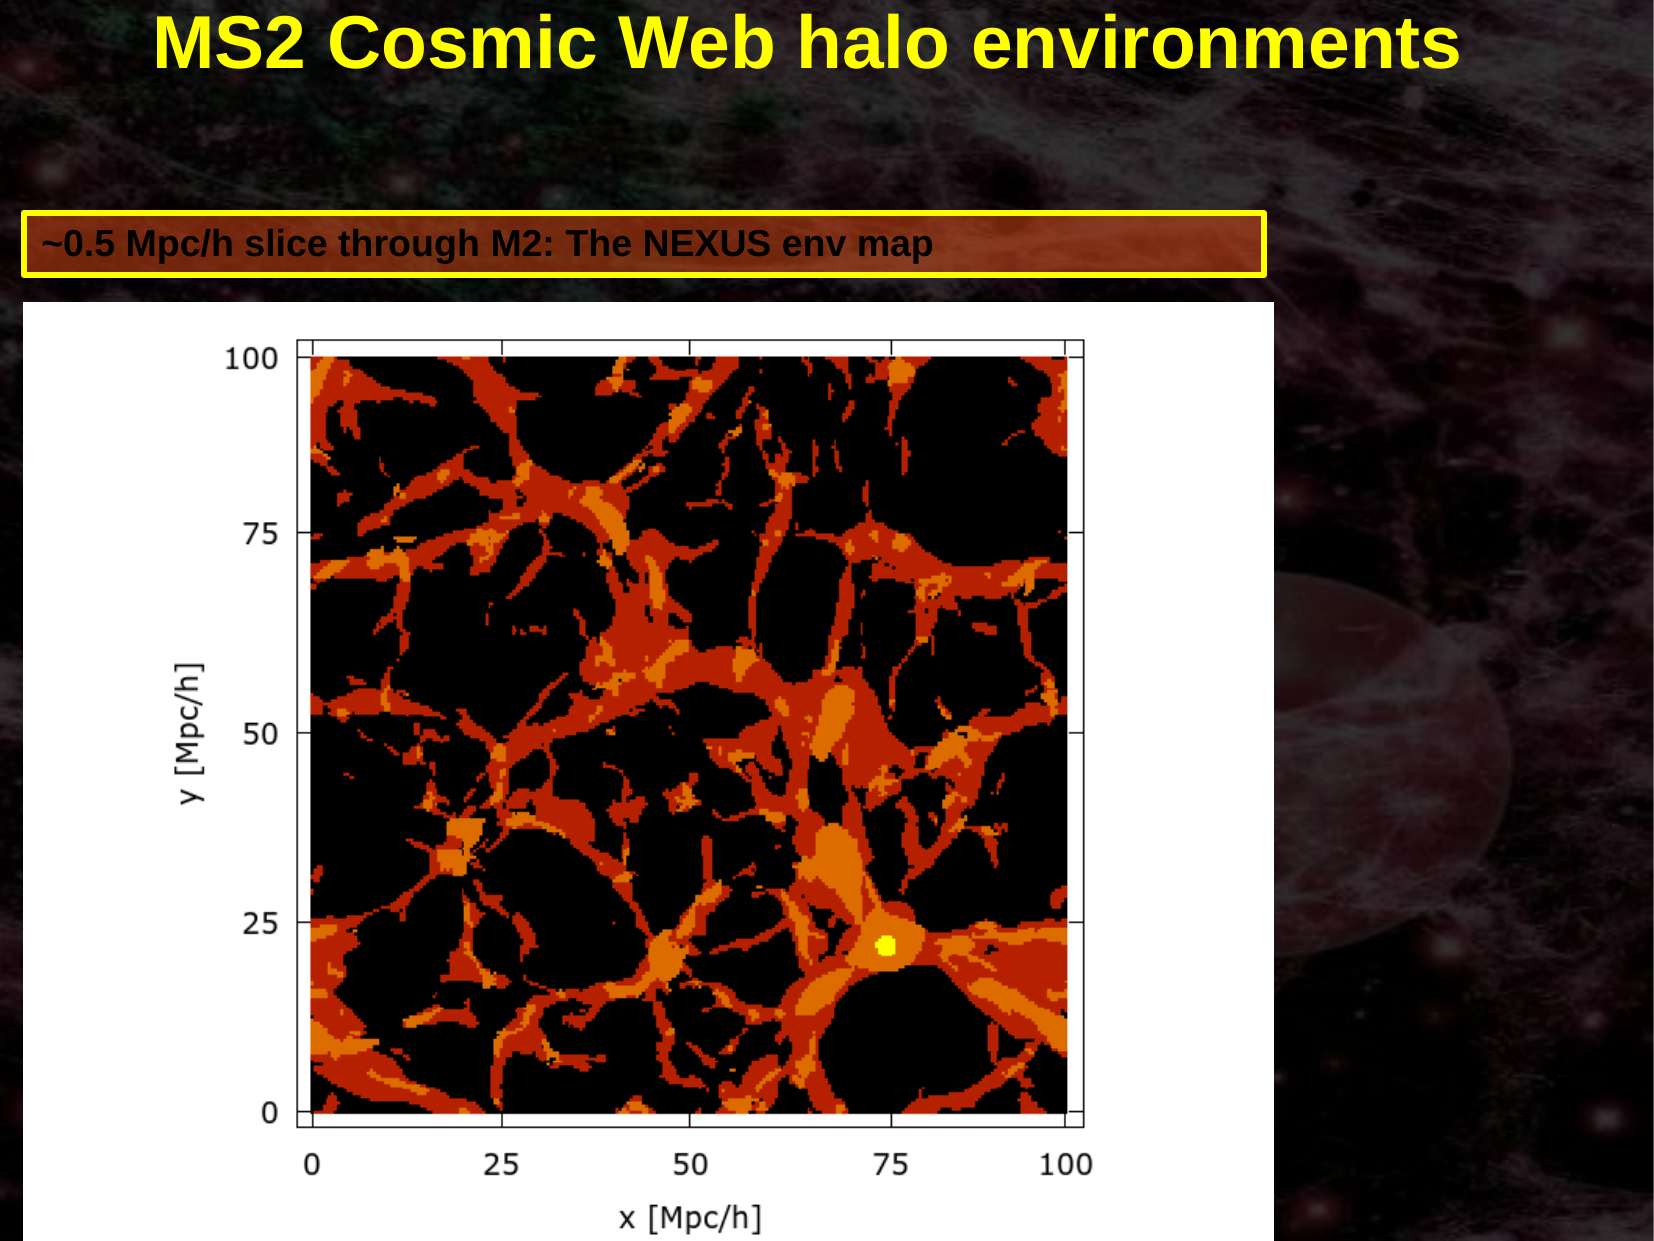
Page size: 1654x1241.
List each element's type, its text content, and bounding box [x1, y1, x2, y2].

text_box ~0.5 Mpc/h slice through M2: The NEXUS env map [23, 212, 1264, 276]
title MS2 Cosmic Web halo environments [118, 0, 1498, 85]
picture [0, 0, 1654, 1241]
